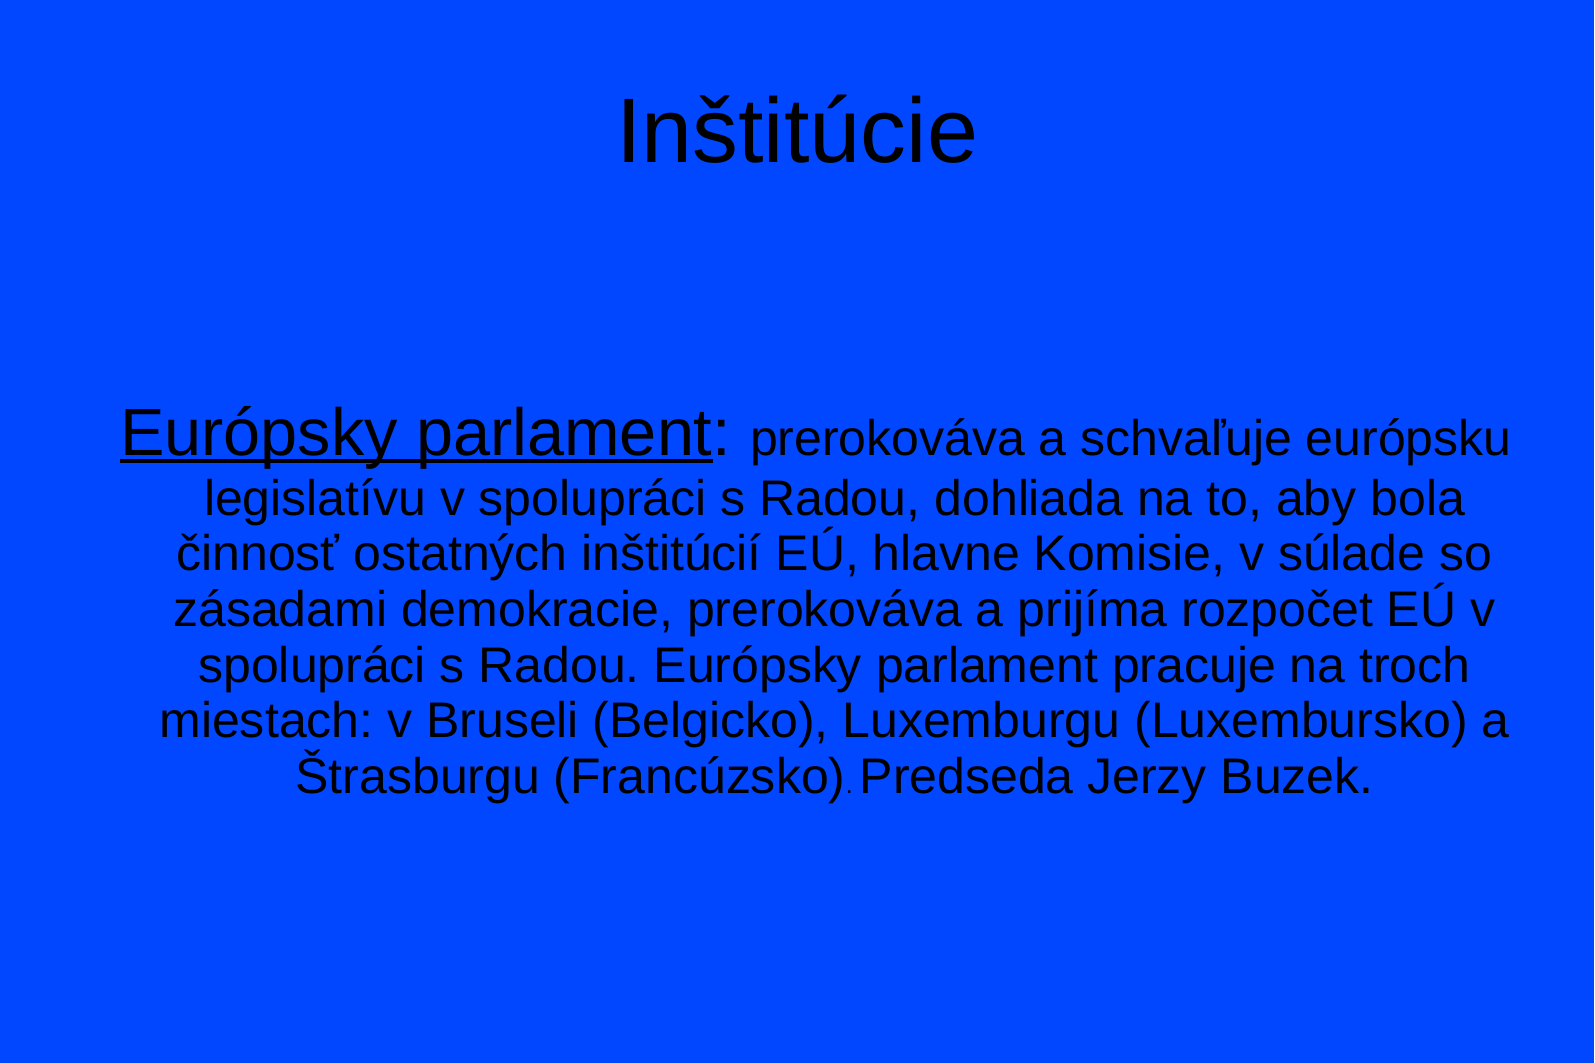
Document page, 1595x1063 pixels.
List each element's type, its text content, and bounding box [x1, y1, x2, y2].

title Inštitúcie [79, 49, 1515, 213]
subtitle Európsky parlament: prerokováva a schvaľuje európsku legislatívu v spolupráci s Radou, dohliada na to, aby bola činnosť ostatných inštitúcií EÚ, hlavne Komisie, v súlade so zásadami demokracie, prerokováva a prijíma rozpočet EÚ v spolupráci s Radou. Európsky parlament pracuje na troch miestach: v Bruseli (Belgicko), Luxemburgu (Luxembursko) a Štrasburgu (Francúzsko). Predseda Jerzy Buzek. [79, 256, 1515, 943]
